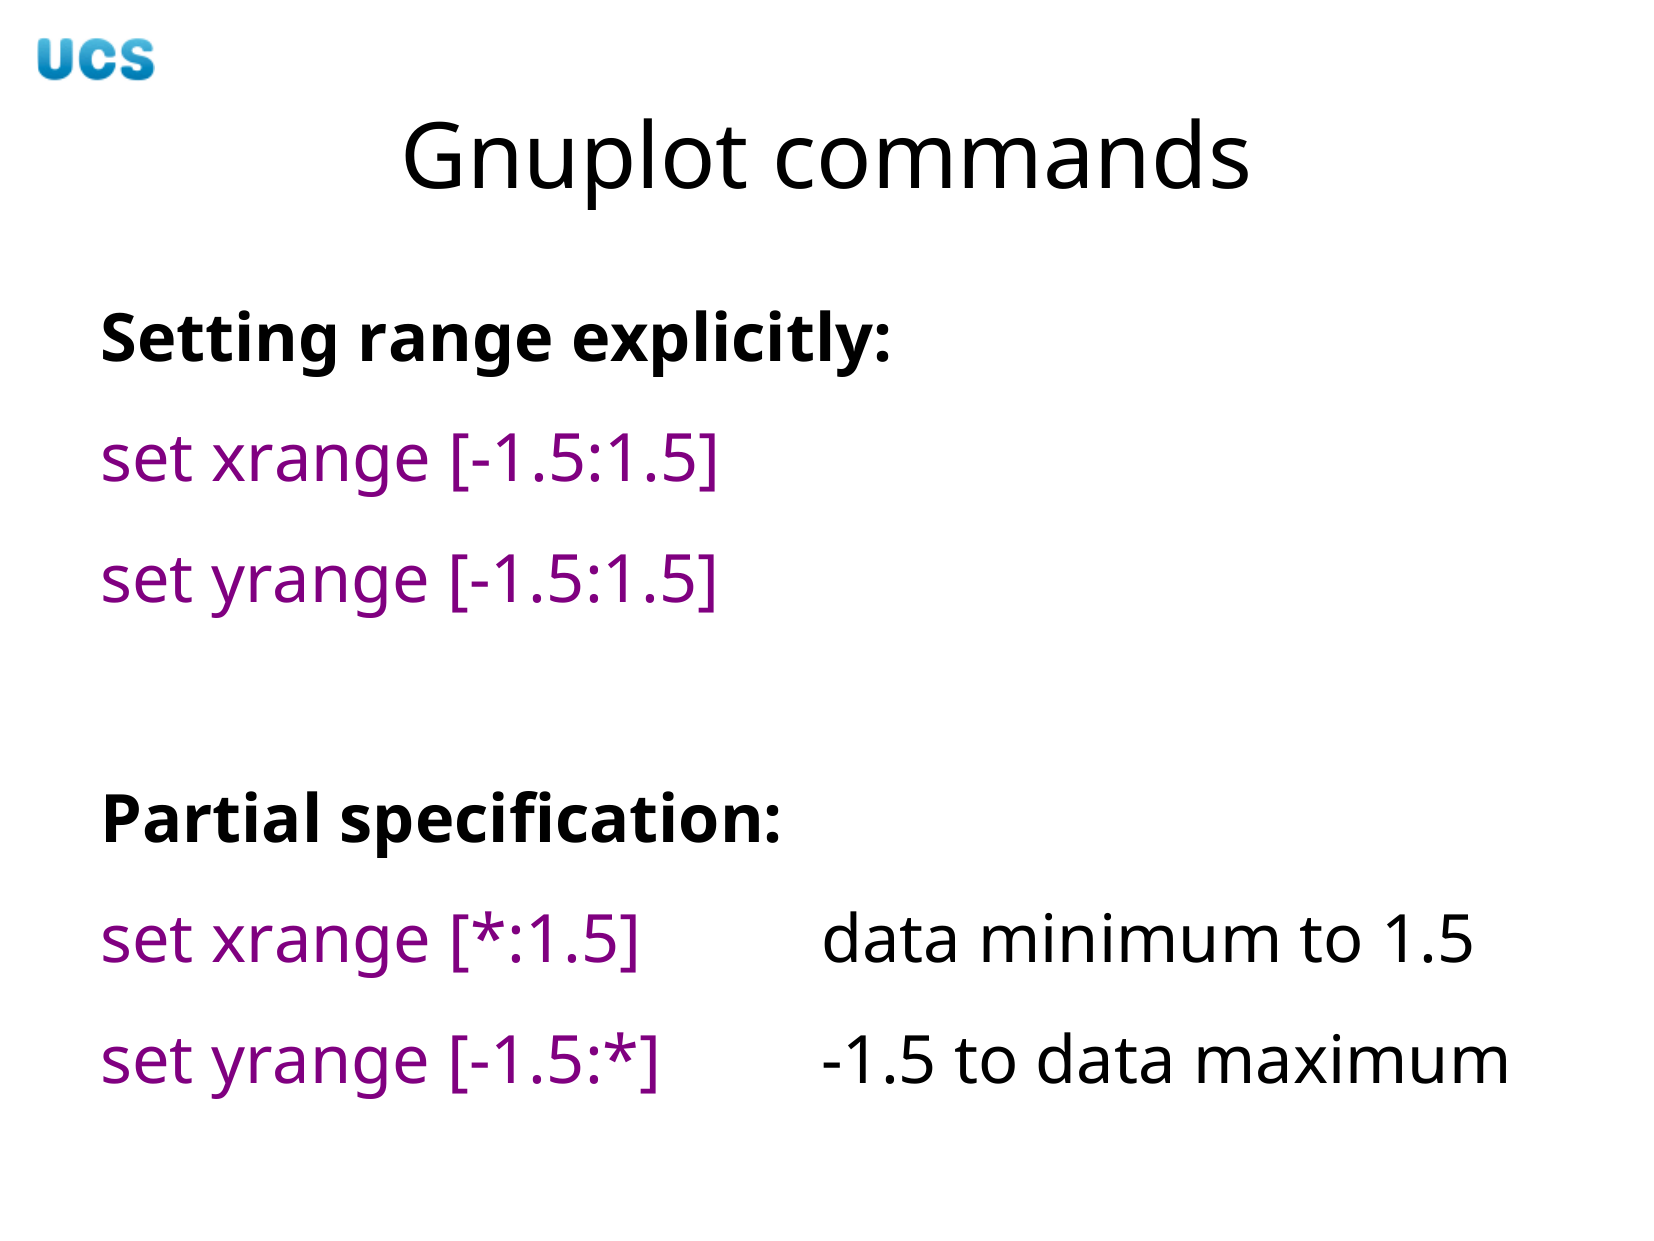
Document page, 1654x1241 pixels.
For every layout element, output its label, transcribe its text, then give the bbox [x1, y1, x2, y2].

list Setting range explicitly: set xrange [-1.5:1.5] set yrange [-1.5:1.5] Partial specification: set xrange [*:1.5] data minimum to 1.5 set yrange [-1.5:*] -1.5 to data maximum [82, 290, 1571, 1109]
title Gnuplot commands [82, 49, 1571, 257]
picture [37, 37, 155, 82]
